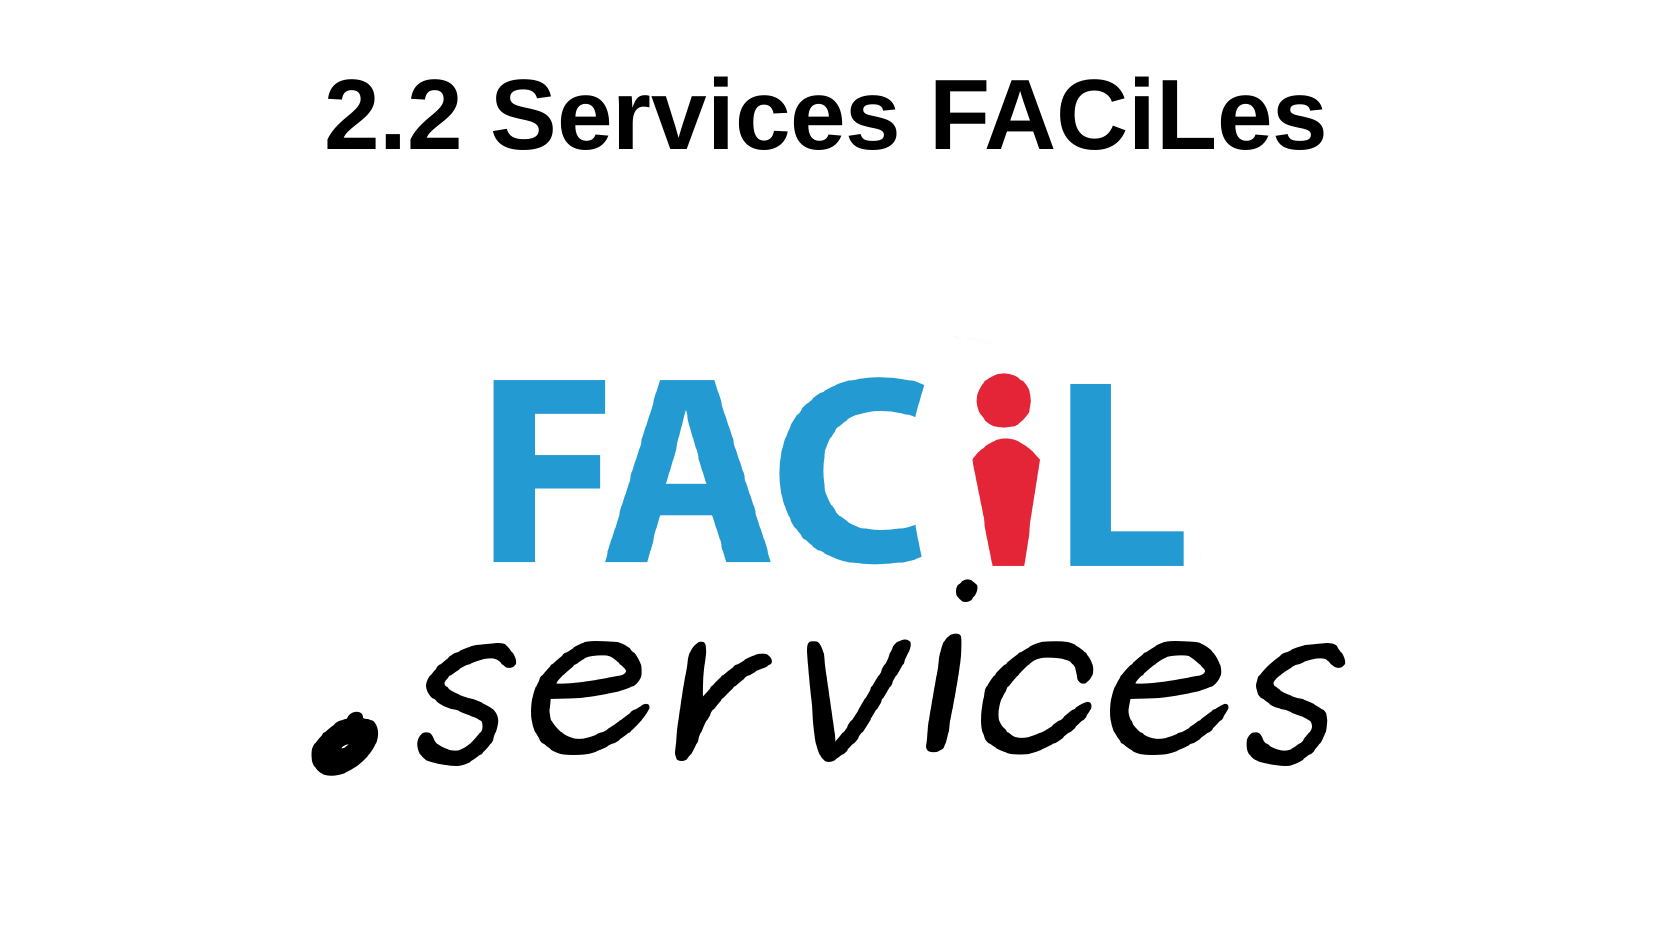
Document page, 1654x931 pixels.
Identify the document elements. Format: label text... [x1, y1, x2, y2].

picture [106, 177, 1577, 931]
title 2.2 Services FACiLes [82, 37, 1571, 193]
